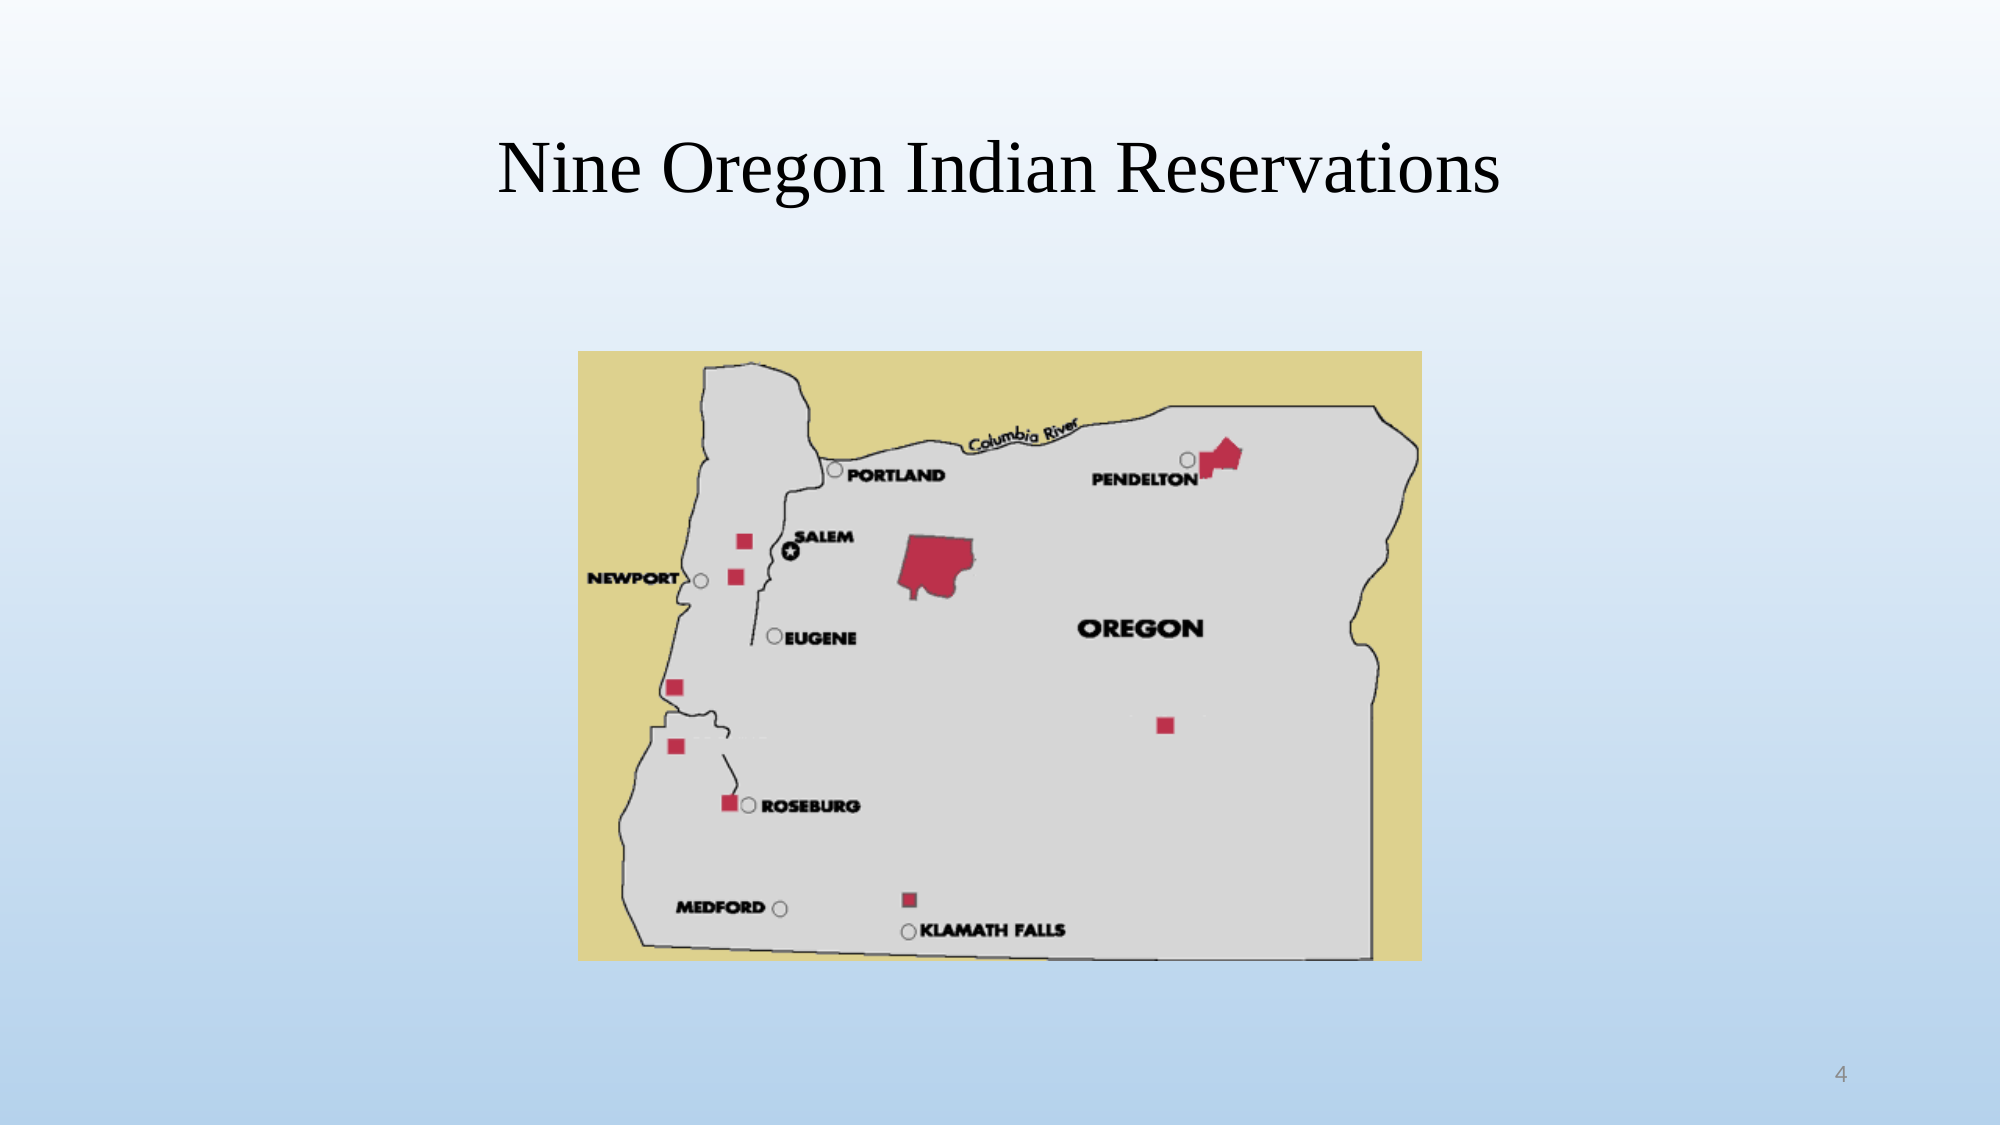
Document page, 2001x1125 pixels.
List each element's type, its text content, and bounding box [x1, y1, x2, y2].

title Nine Oregon Indian Reservations [137, 59, 1863, 278]
picture [578, 351, 1422, 962]
